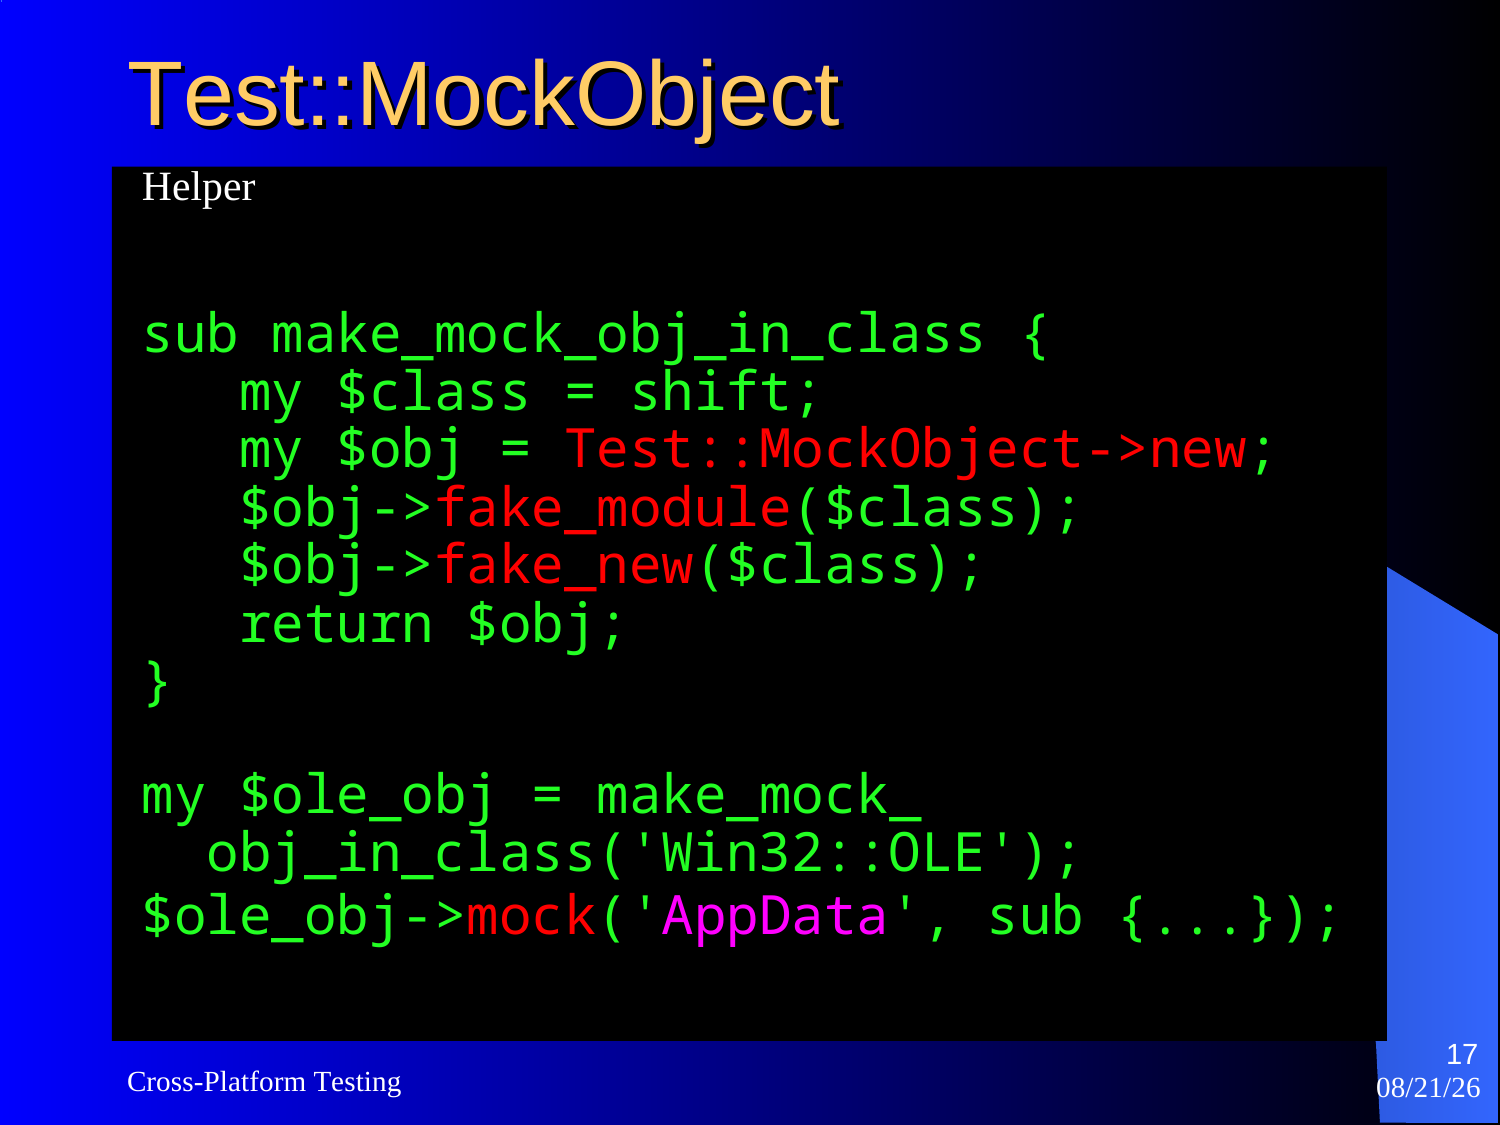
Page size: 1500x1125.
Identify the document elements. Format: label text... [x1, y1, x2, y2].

title Test::MockObject [112, 0, 1438, 188]
list Helper sub make_mock_obj_in_class { my $class = shift; my $obj = Test::MockObject->new; $obj->fake_module($class); $obj->fake_new($class); return $obj; } my $ole_obj = make_mock_ obj_in_class('Win32::OLE'); $ole_obj->mock('AppData', sub {...}); [111, 166, 1387, 1041]
